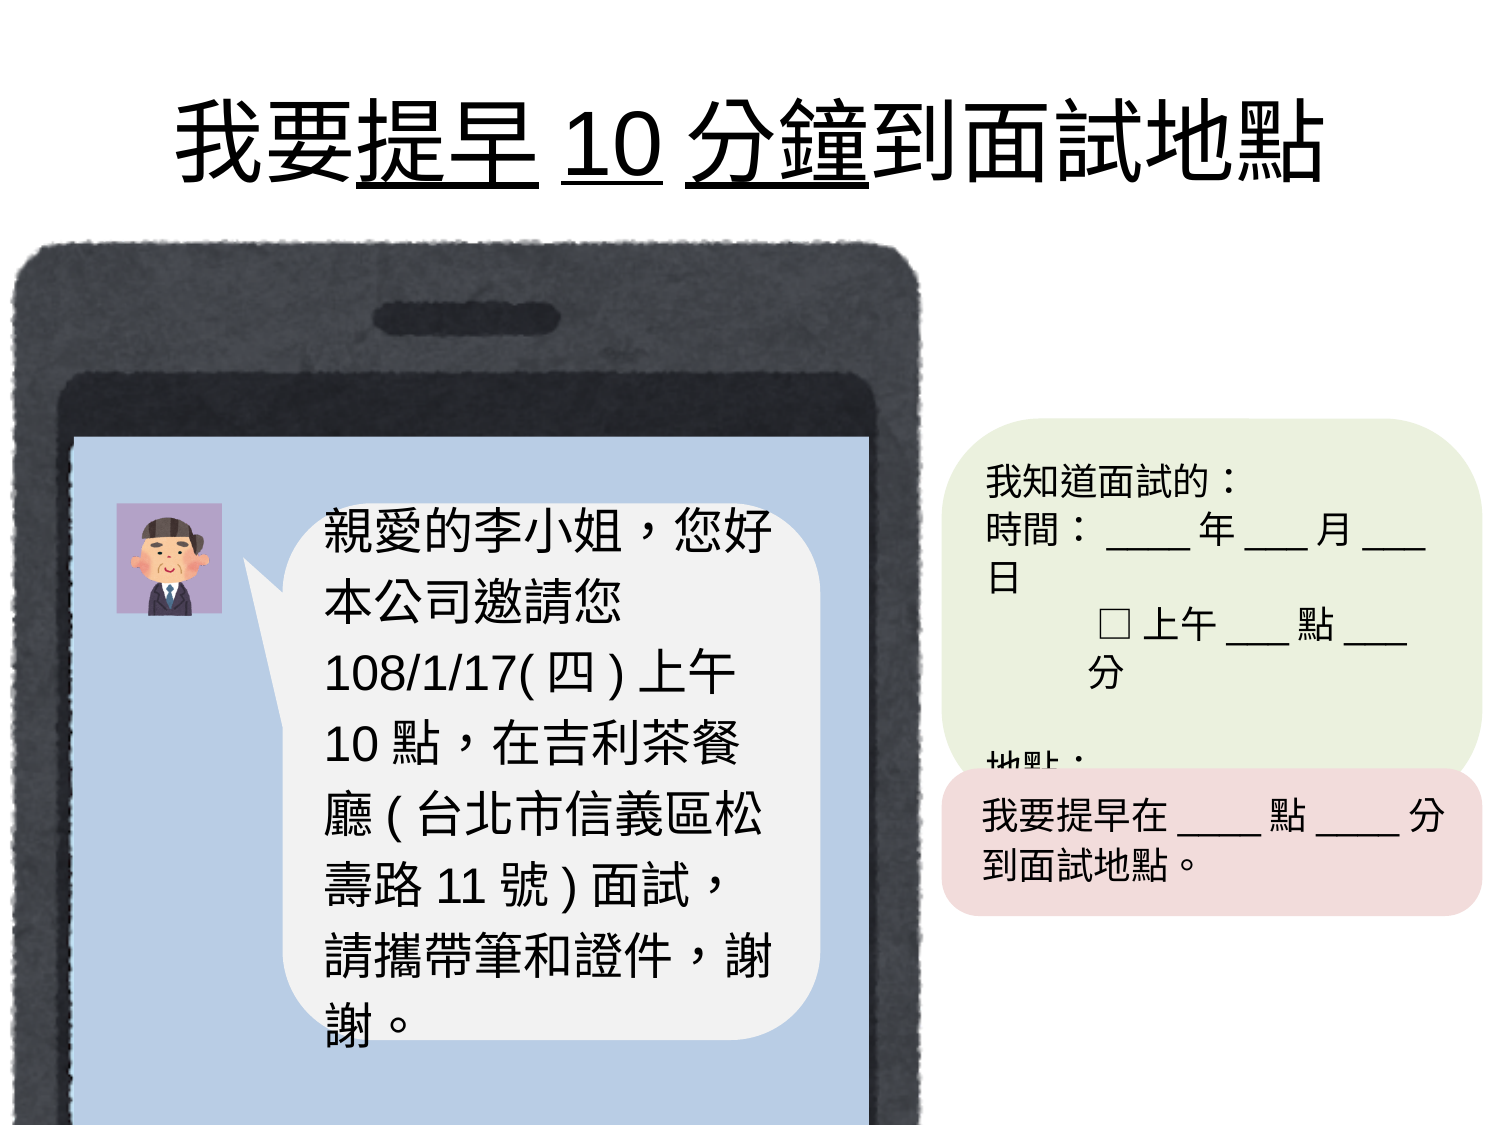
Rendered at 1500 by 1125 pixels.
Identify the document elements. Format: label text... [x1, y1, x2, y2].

picture [0, 213, 942, 1125]
text_box 我要提早在____點____分 到面試地點。 [942, 768, 1483, 917]
text_box 我知道面試的： 時間：____年___月___日 □上午___點___分 地點：____________ [942, 418, 1483, 771]
picture [126, 515, 212, 620]
text_box [73, 436, 869, 1125]
title 我要提早10分鐘到面試地點 [75, 45, 1425, 233]
text_box 親愛的李小姐，您好 本公司邀請您108/1/17(四)上午10點，在吉利茶餐廳(台北市信義區松壽路11號)面試，請攜帶筆和證件，謝謝。 [243, 503, 821, 1041]
